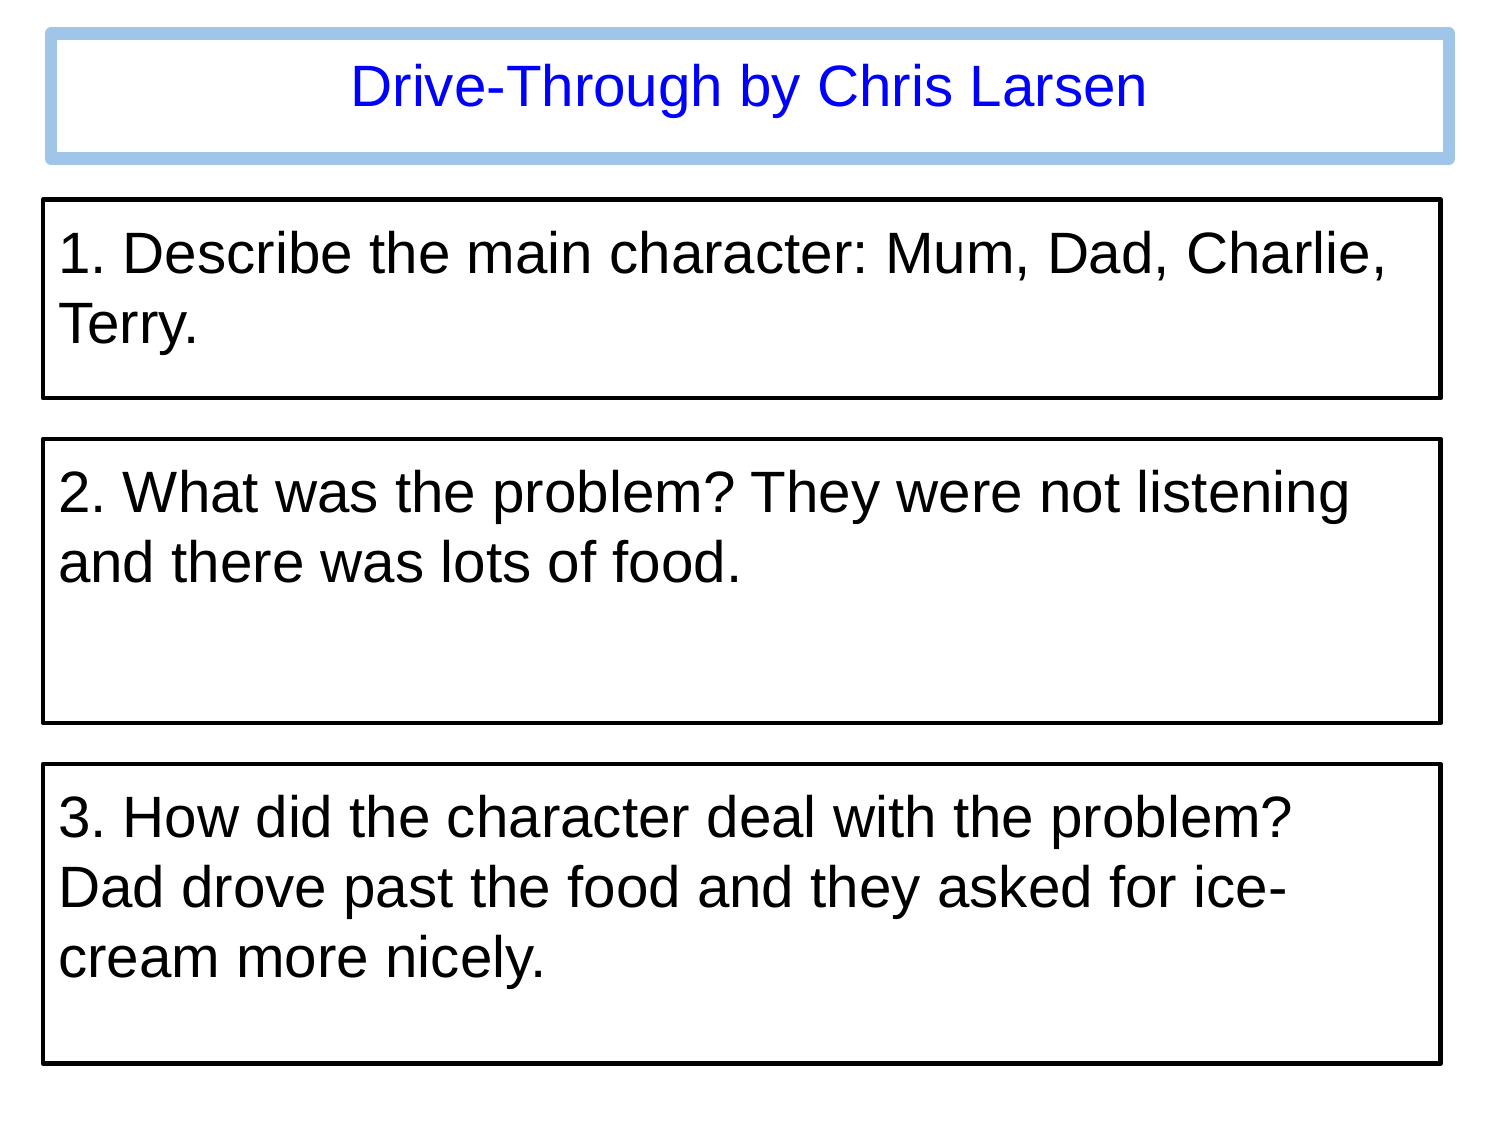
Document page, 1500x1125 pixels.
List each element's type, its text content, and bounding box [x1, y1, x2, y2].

text_box 2. What was the problem? They were not listening and there was lots of food. [43, 439, 1441, 723]
text_box 3. How did the character deal with the problem? Dad drove past the food and they asked for ice-cream more nicely. [43, 764, 1441, 1064]
text_box 1. Describe the main character: Mum, Dad, Charlie, Terry. [43, 199, 1441, 399]
title Drive-Through by Chris Larsen [51, 33, 1449, 159]
